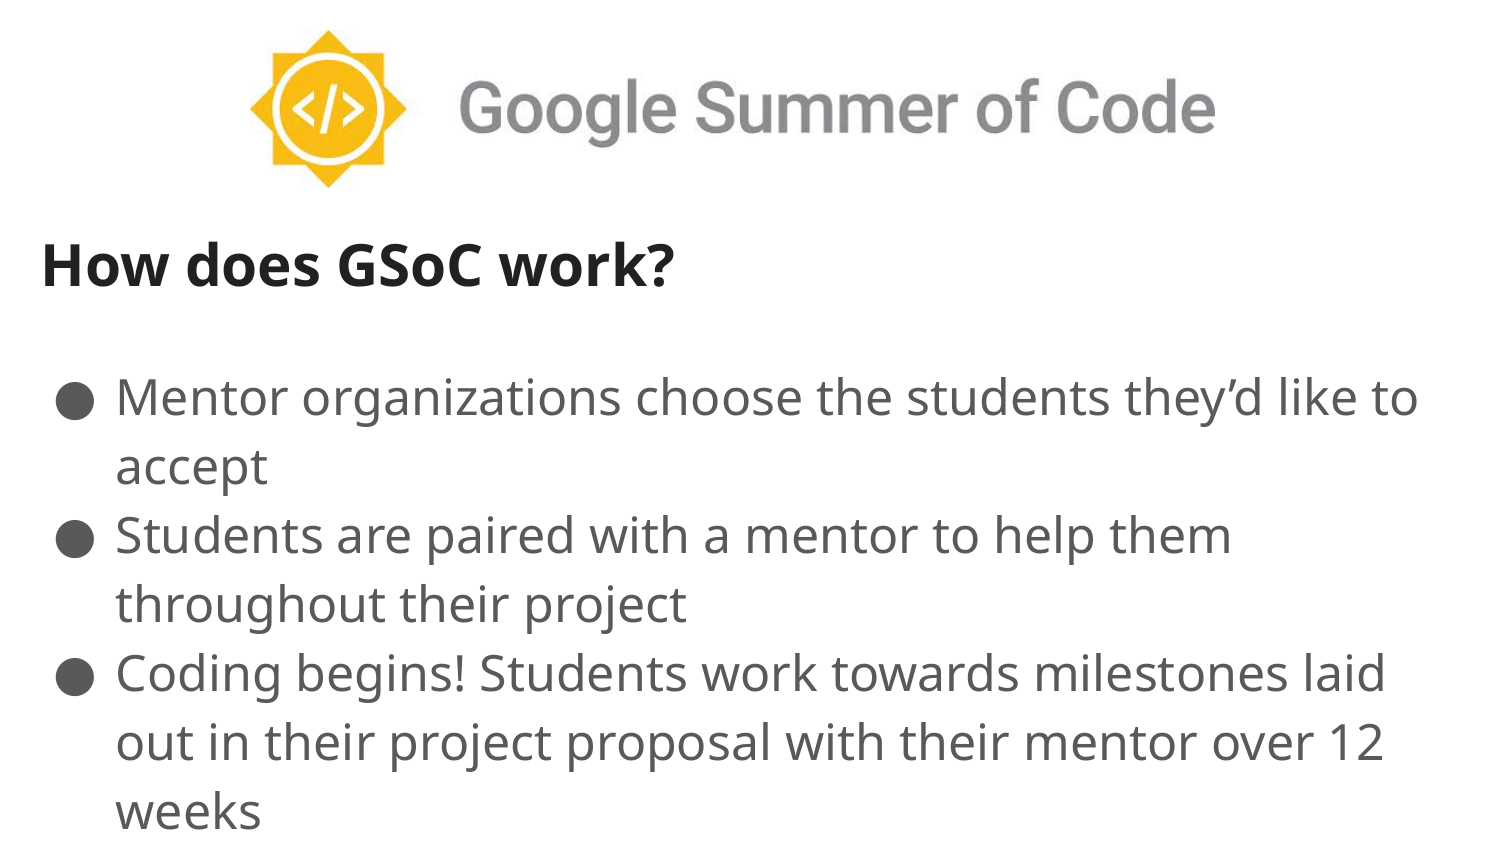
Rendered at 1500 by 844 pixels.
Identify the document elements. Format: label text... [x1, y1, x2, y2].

list How does GSoC work? Mentor organizations choose the students they’d like to accept Students are paired with a mentor to help them throughout their project Coding begins! Students work towards milestones laid out in their project proposal with their mentor over 12 weeks [25, 202, 1467, 783]
picture [250, 30, 1232, 188]
